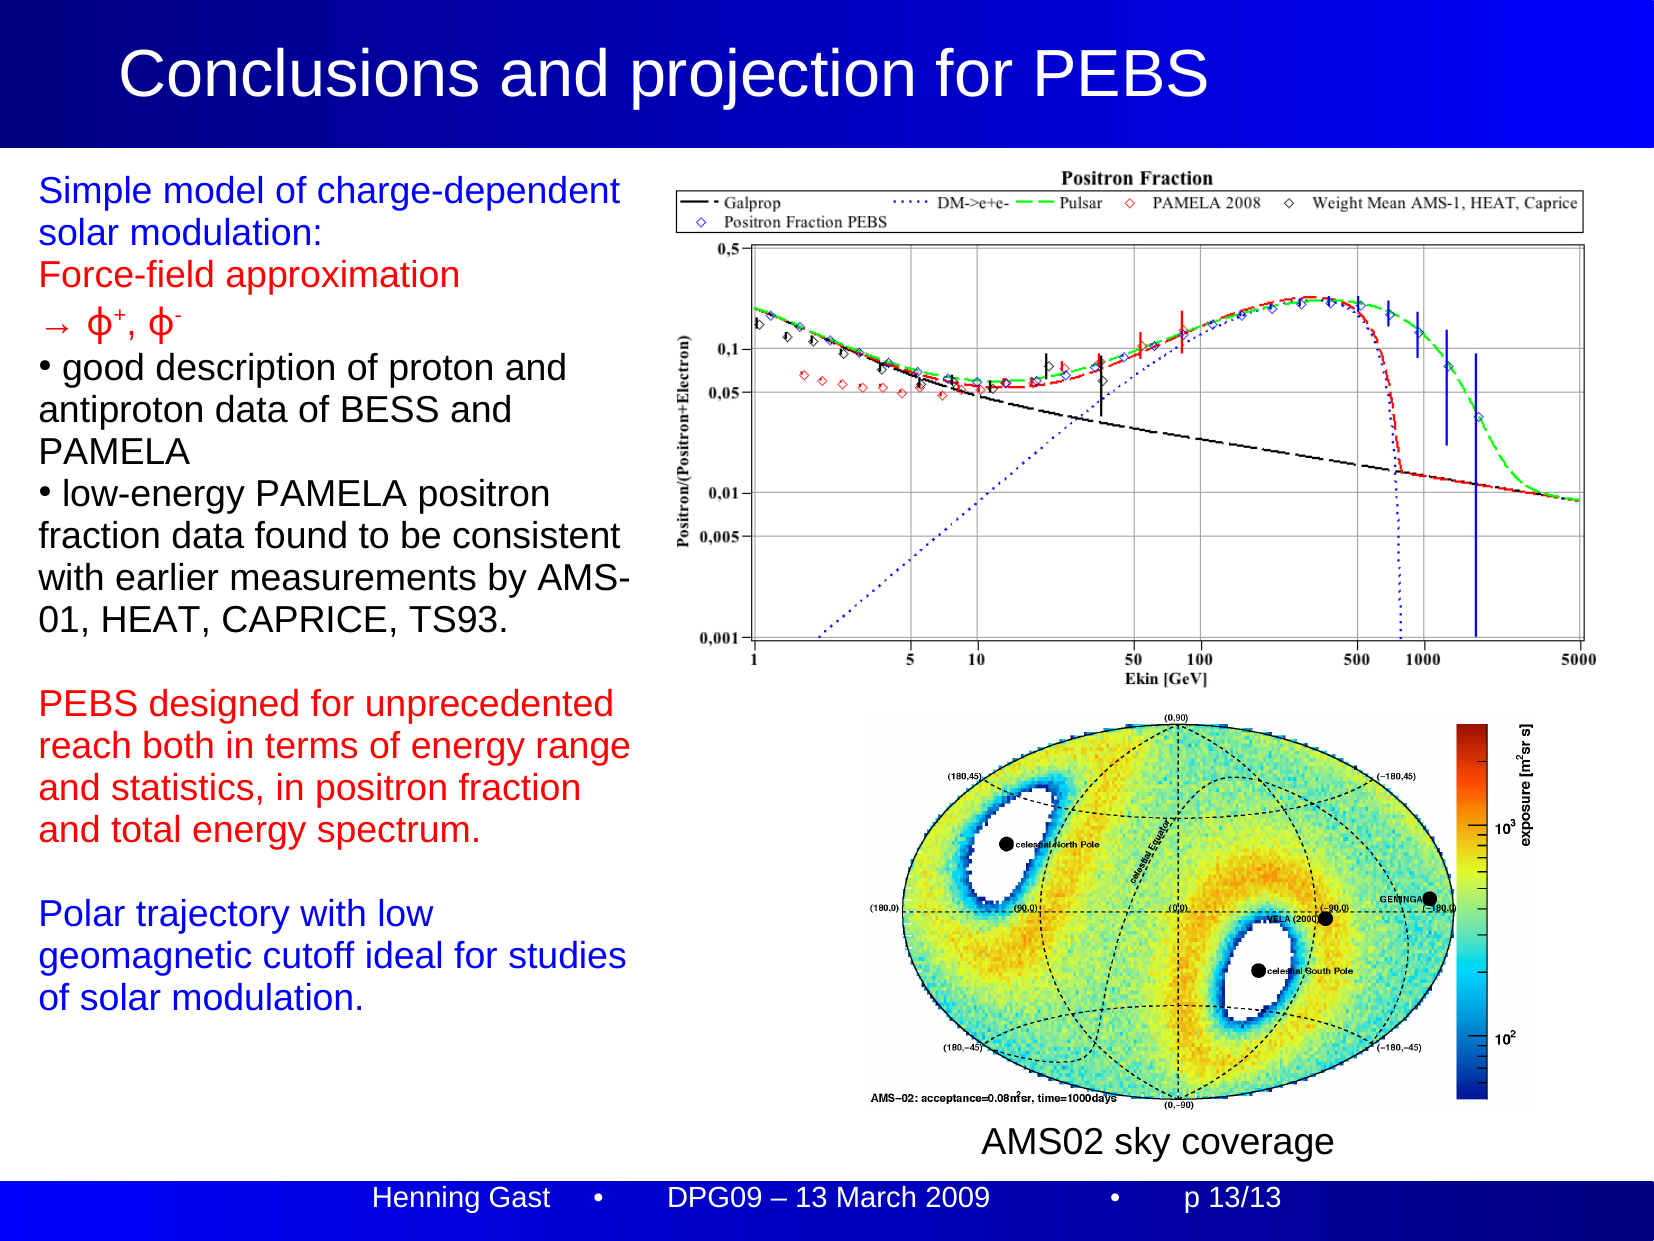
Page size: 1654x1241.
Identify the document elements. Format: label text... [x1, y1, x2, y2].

text_box Simple model of charge-dependent solar modulation: Force-field approximation → ϕ+, ϕ- good description of proton and antiproton data of BESS and PAMELA low-energy PAMELA positron fraction data found to be consistent with earlier measurements by AMS-01, HEAT, CAPRICE, TS93. PEBS designed for unprecedented reach both in terms of energy range and statistics, in positron fraction and total energy spectrum. Polar trajectory with low geomagnetic cutoff ideal for studies of solar modulation. [23, 161, 662, 1140]
picture [667, 160, 1605, 1111]
title Conclusions and projection for PEBS [0, 7, 1654, 141]
text_box AMS02 sky coverage [966, 1113, 1417, 1172]
